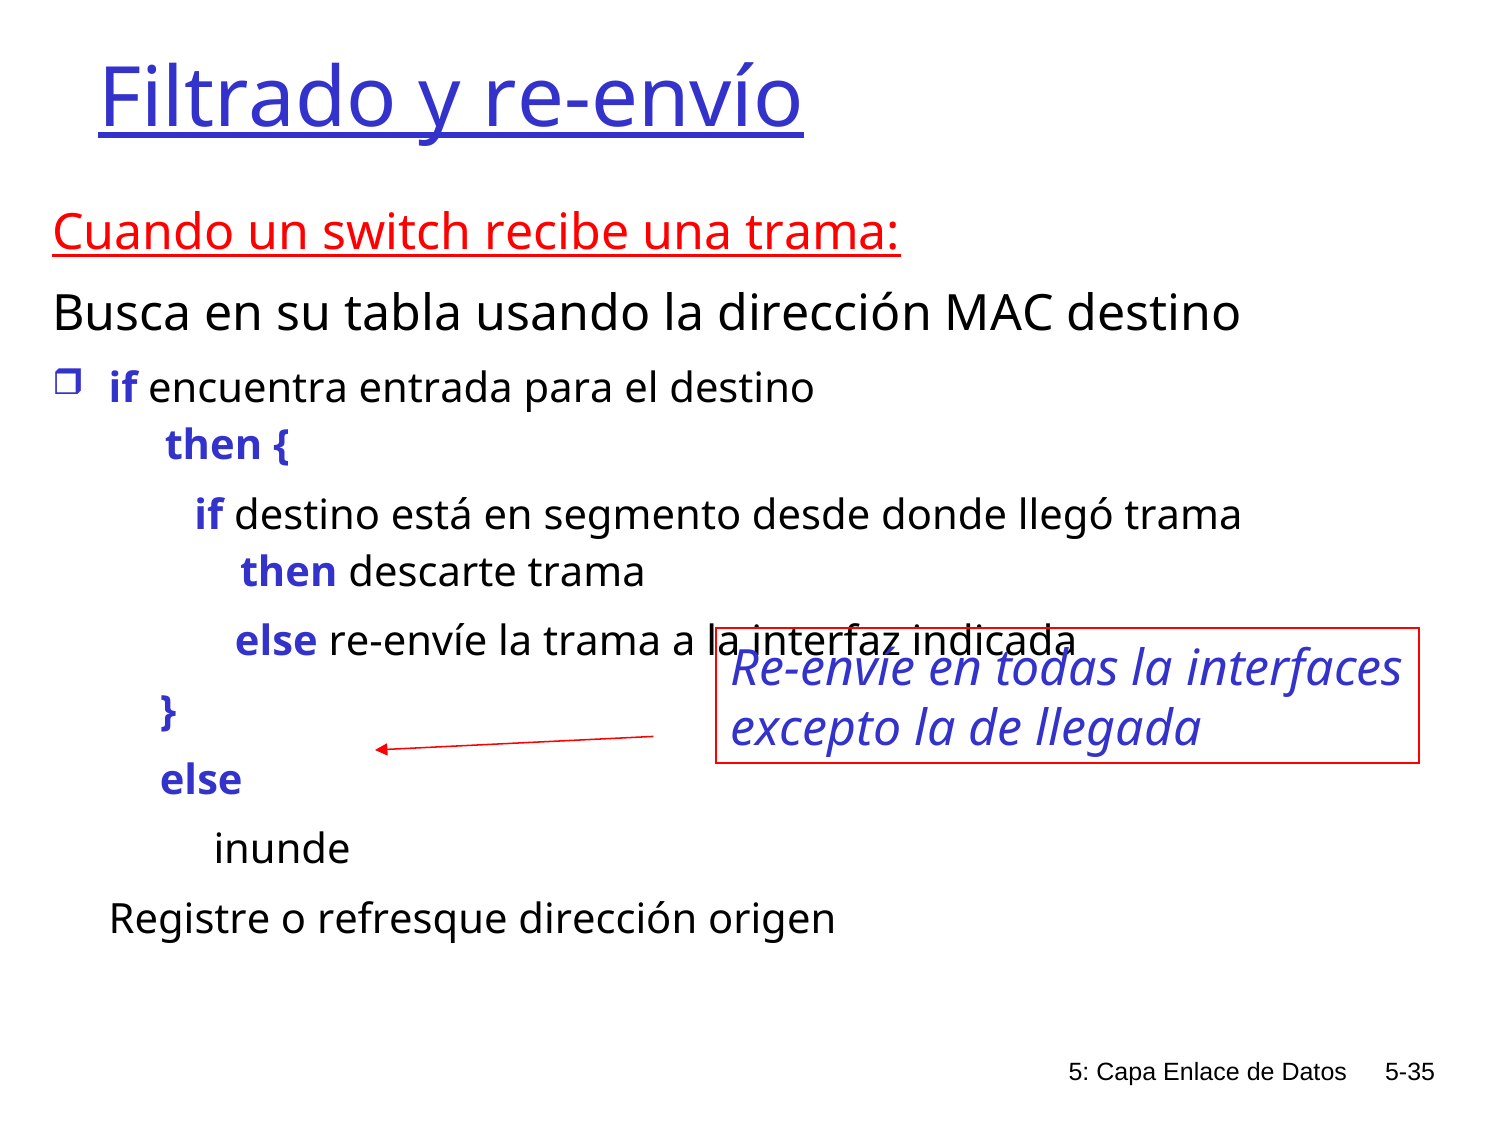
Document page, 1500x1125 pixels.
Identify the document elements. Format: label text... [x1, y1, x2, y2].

list Cuando un switch recibe una trama: Busca en su tabla usando la dirección MAC destino if encuentra entrada para el destino then { if destino está en segmento desde donde llegó trama then descarte trama else re-envíe la trama a la interfaz indicada } else inunde Registre o refresque dirección origen [37, 188, 1500, 1088]
title Filtrado y re-envío [83, 0, 1359, 188]
text_box Re-envíe en todas la interfaces excepto la de llegada [716, 627, 1420, 764]
